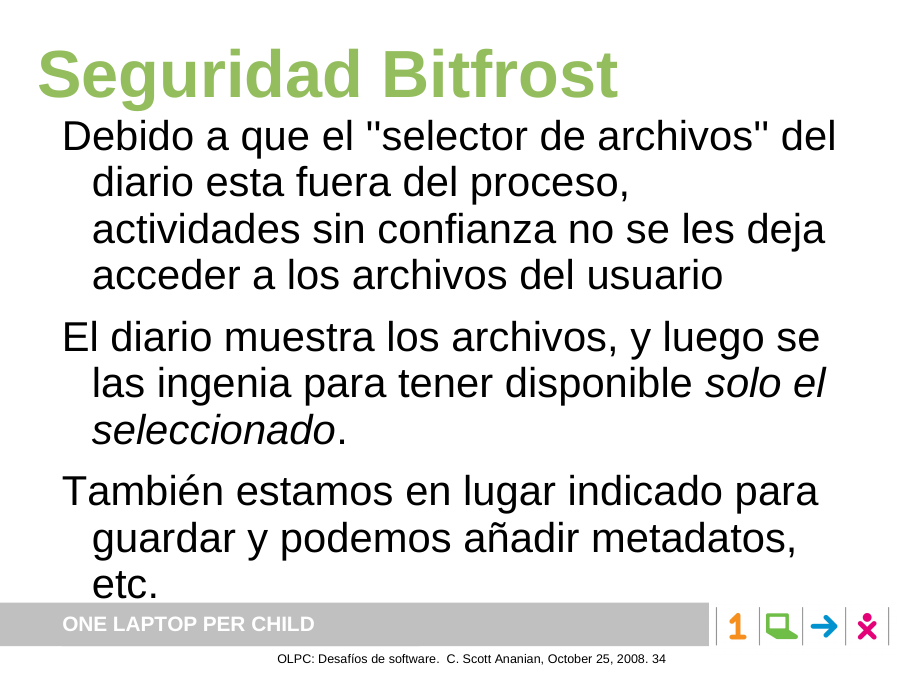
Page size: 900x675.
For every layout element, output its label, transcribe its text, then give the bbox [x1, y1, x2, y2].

picture [844, 598, 898, 655]
title Seguridad Bitfrost [37, 37, 856, 211]
list Debido a que el ''selector de archivos'' del diario esta fuera del proceso, actividades sin confianza no se les deja acceder a los archivos del usuario El diario muestra los archivos, y luego se las ingenia para tener disponible solo el seleccionado. También estamos en lugar indicado para guardar y podemos añadir metadatos, etc. [61, 112, 844, 675]
